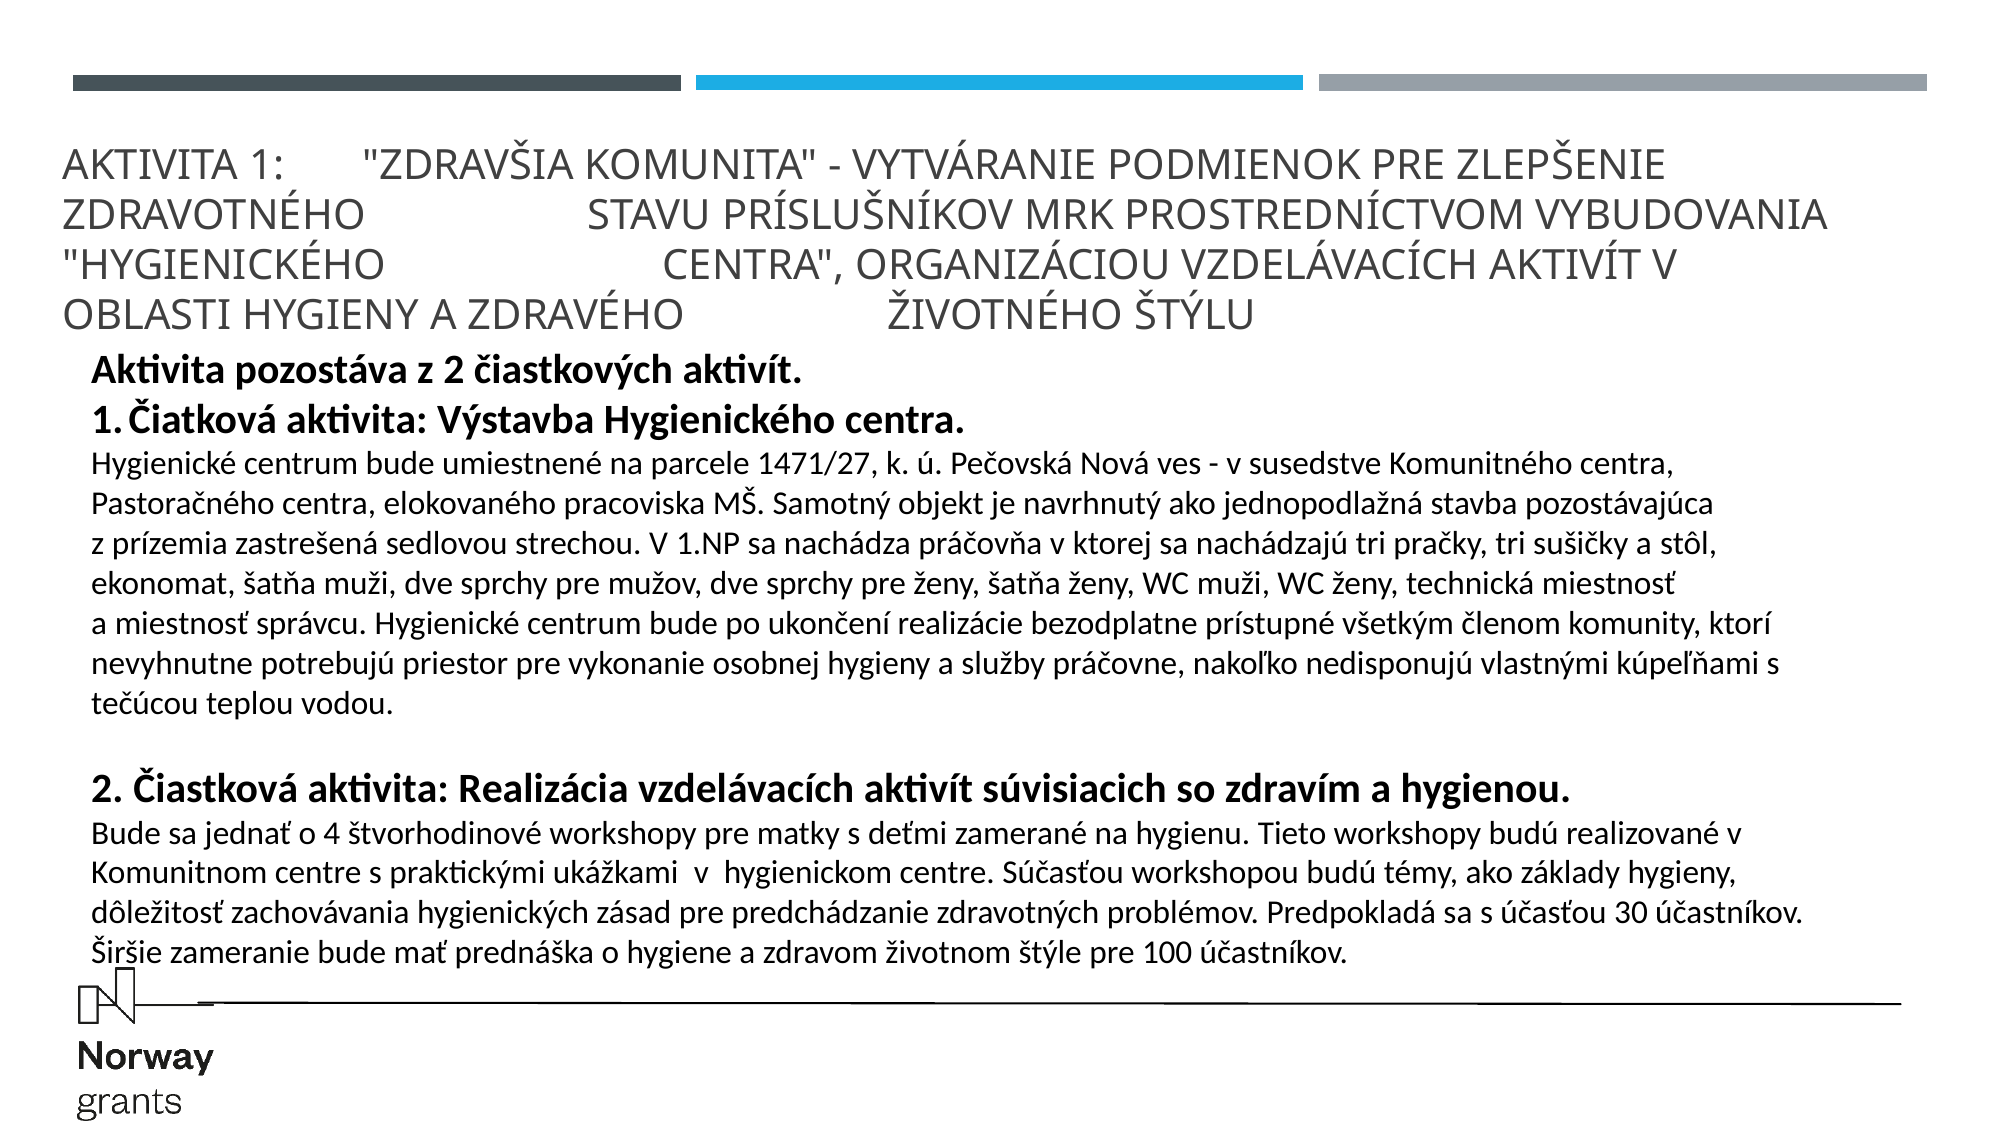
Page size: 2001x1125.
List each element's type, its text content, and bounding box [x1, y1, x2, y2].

title Aktivita 1: "Zdravšia komunita" - vytváranie podmienok pre zlepšenie zdravotného stavu príslušníkov MRK prostredníctvom vybudovania "Hygienického centra", organizáciou vzdelávacích aktivít v oblasti hygieny a zdravého životného štýlu [47, 130, 1857, 343]
picture [76, 986, 214, 1121]
text_box Aktivita pozostáva z 2 čiastkových aktivít. Čiatková aktivita: Výstavba Hygienického centra. Hygienické centrum bude umiestnené na parcele 1471/27, k. ú. Pečovská Nová ves - v susedstve Komunitného centra, Pastoračného centra, elokovaného pracoviska MŠ. Samotný objekt je navrhnutý ako jednopodlažná stavba pozostávajúca z prízemia zastrešená sedlovou strechou. V 1.NP sa nachádza práčovňa v ktorej sa nachádzajú tri pračky, tri sušičky a stôl, ekonomat, šatňa muži, dve sprchy pre mužov, dve sprchy pre ženy, šatňa ženy, WC muži, WC ženy, technická miestnosť a miestnosť správcu. Hygienické centrum bude po ukončení realizácie bezodplatne prístupné všetkým členom komunity, ktorí nevyhnutne potrebujú priestor pre vykonanie osobnej hygieny a služby práčovne, nakoľko nedisponujú vlastnými kúpeľňami s tečúcou teplou vodou. 2. Čiastková aktivita: Realizácia vzdelávacích aktivít súvisiacich so zdravím a hygienou. Bude sa jednať o 4 štvorhodinové workshopy pre matky s deťmi zamerané na hygienu. Tieto workshopy budú realizované v Komunitnom centre s praktickými ukážkami v hygienickom centre. Súčasťou workshopou budú témy, ako základy hygieny, dôležitosť zachovávania hygienických zásad pre predchádzanie zdravotných problémov. Predpokladá sa s účasťou 30 účastníkov. Širšie zameranie bude mať prednáška o hygiene a zdravom životnom štýle pre 100 účastníkov. [76, 333, 1857, 986]
